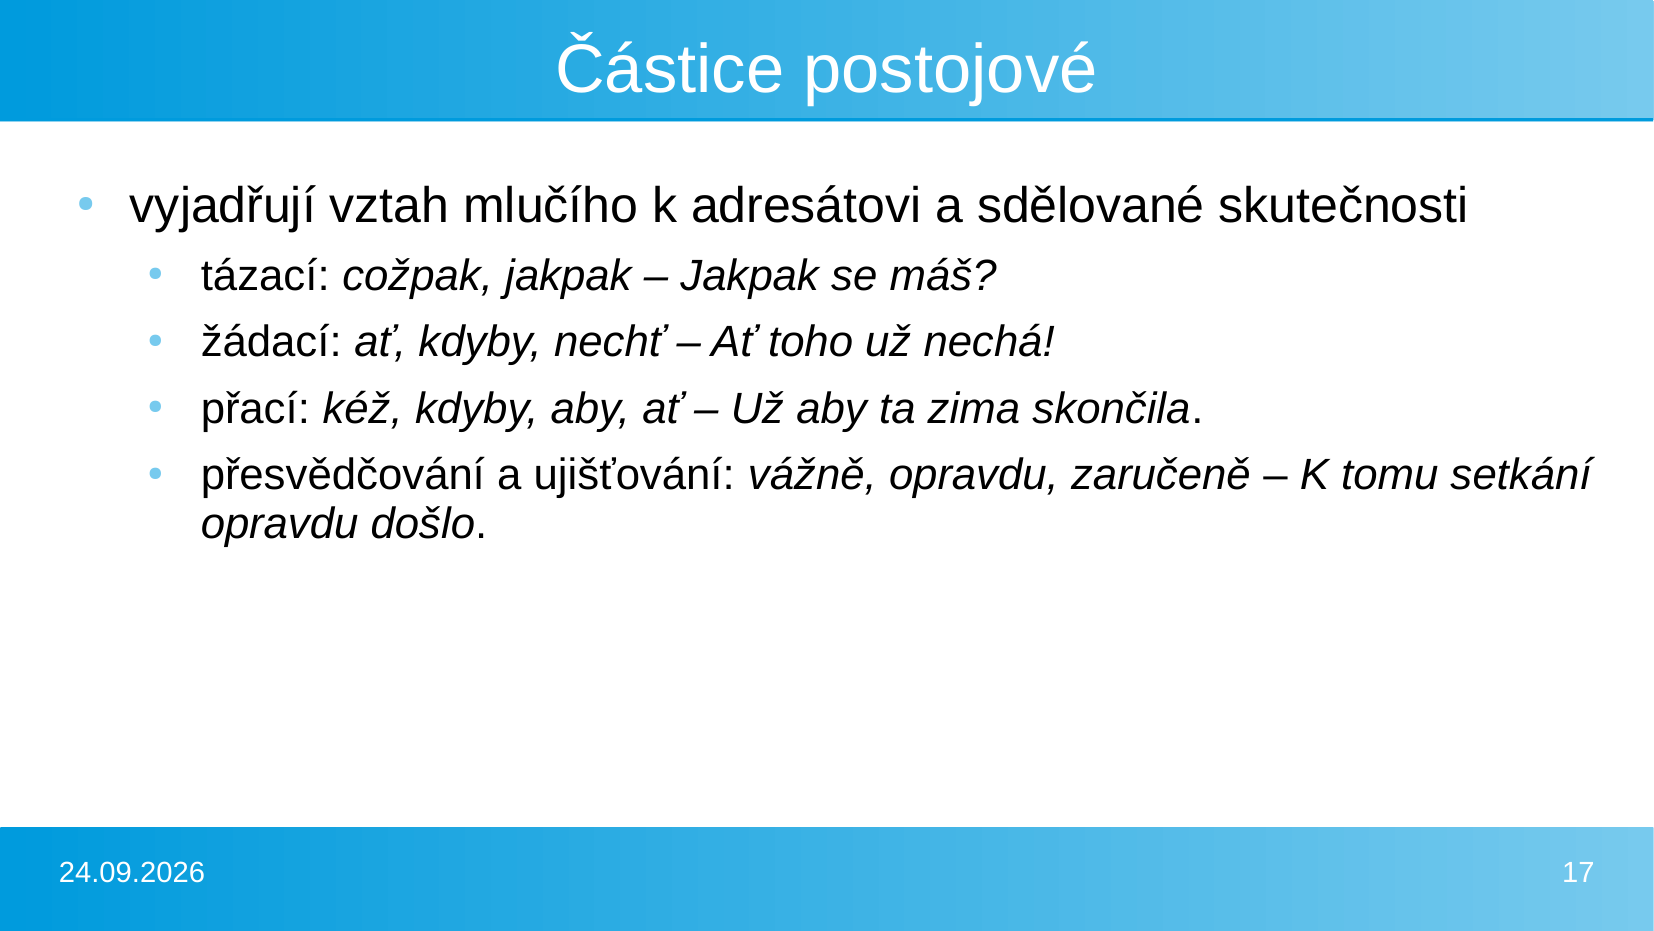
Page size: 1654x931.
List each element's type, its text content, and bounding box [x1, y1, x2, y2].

title Částice postojové [59, 29, 1595, 108]
list vyjadřují vztah mlučího k adresátovi a sdělované skutečnosti tázací: cožpak, jakpak – Jakpak se máš? žádací: ať, kdyby, nechť – Ať toho už nechá! přací: kéž, kdyby, aby, ať – Už aby ta zima skončila. přesvědčování a ujišťování: vážně, opravdu, zaručeně – K tomu setkání opravdu došlo. [59, 177, 1595, 768]
